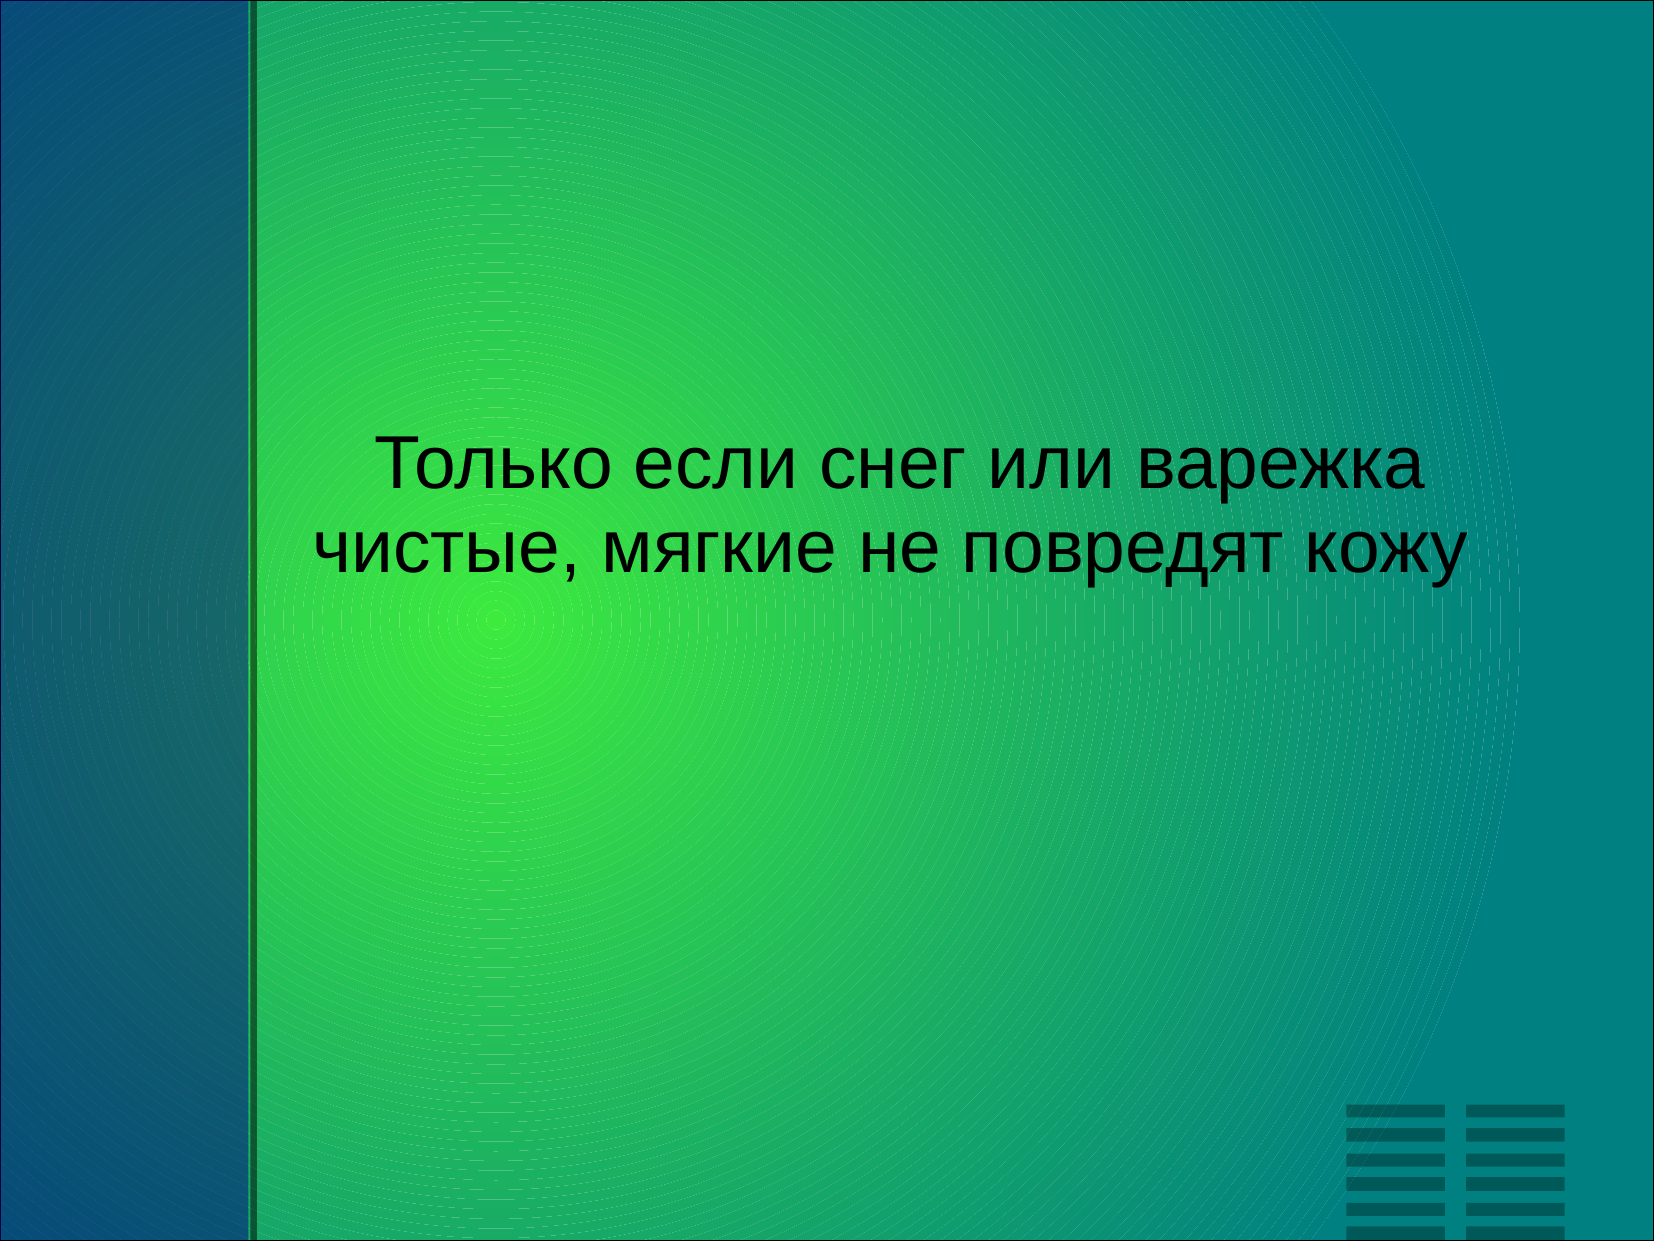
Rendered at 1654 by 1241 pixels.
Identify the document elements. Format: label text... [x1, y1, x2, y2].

text_box Только если снег или варежка чистые, мягкие не повредят кожу [295, 413, 1506, 798]
